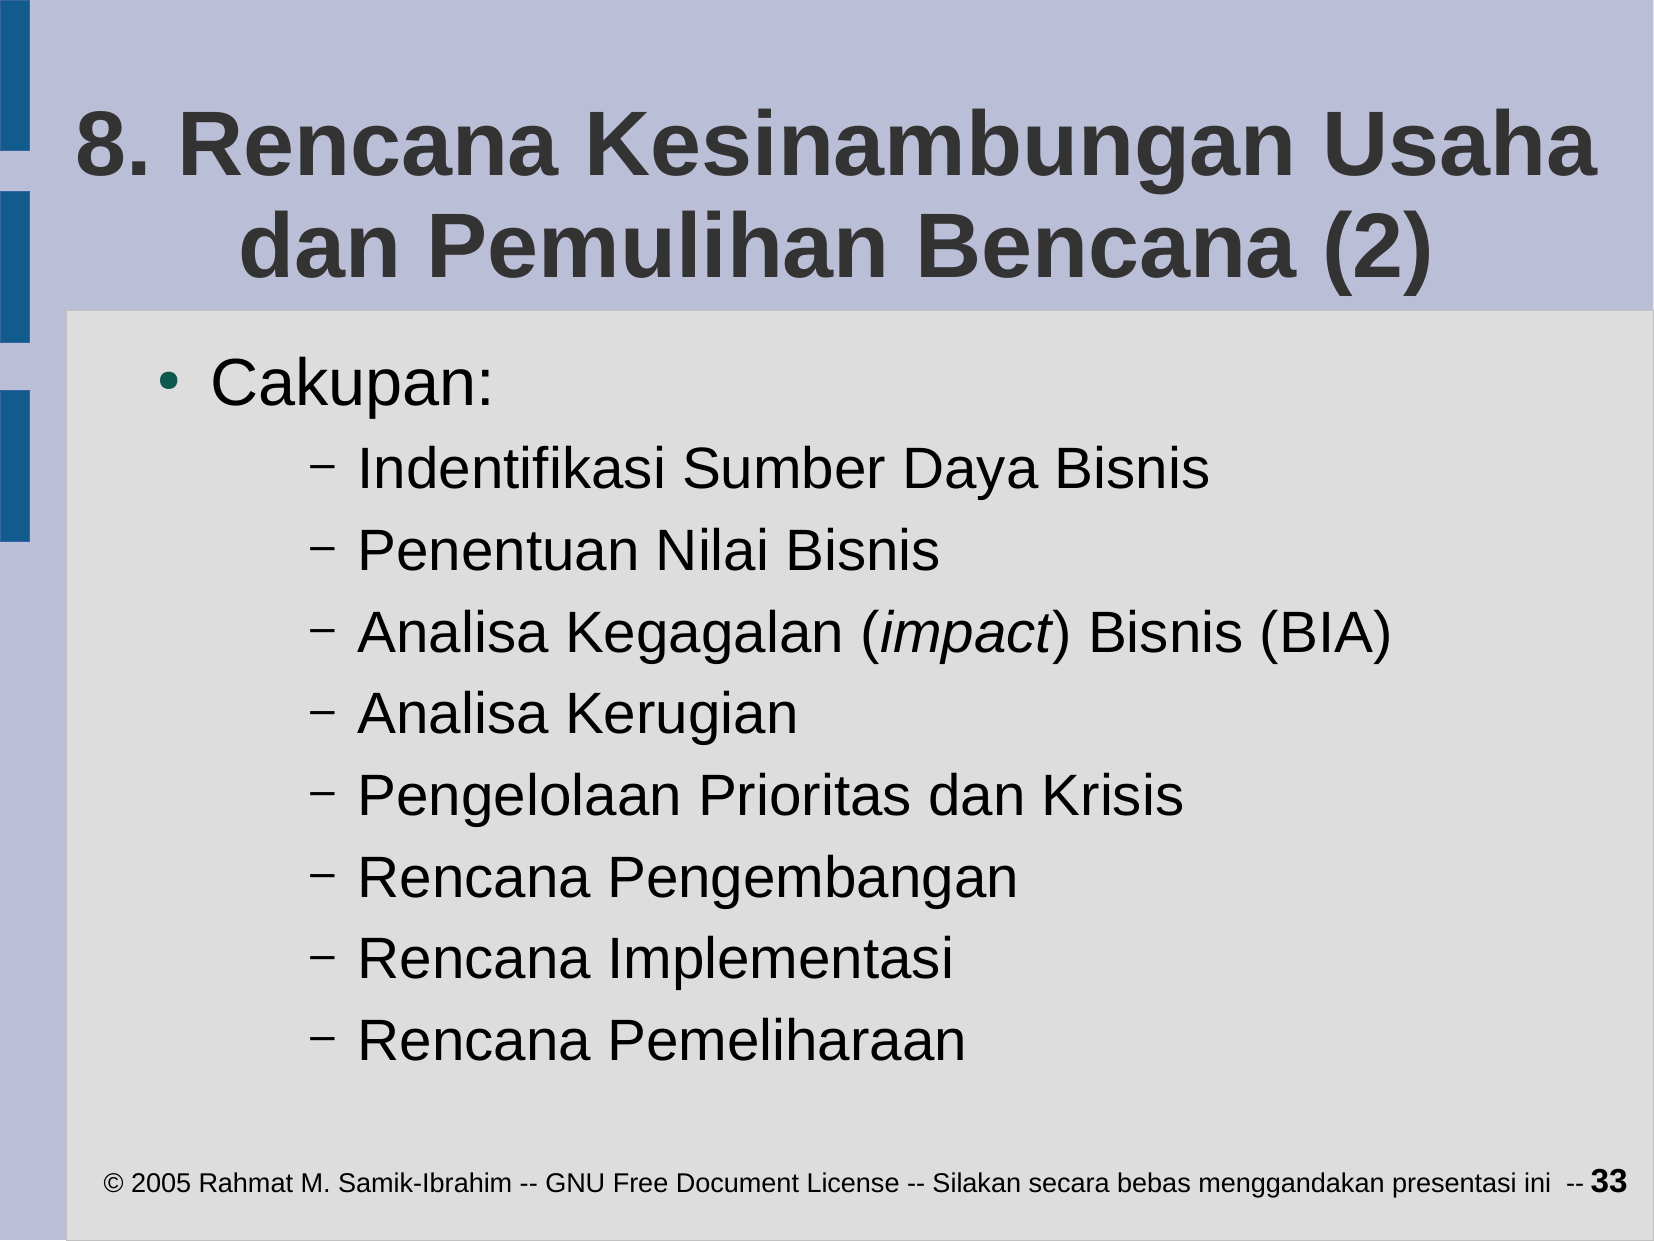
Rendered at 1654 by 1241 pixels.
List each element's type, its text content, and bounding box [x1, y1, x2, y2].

list Cakupan: Indentifikasi Sumber Daya Bisnis Penentuan Nilai Bisnis Analisa Kegagalan (impact) Bisnis (BIA) Analisa Kerugian Pengelolaan Prioritas dan Krisis Rencana Pengembangan Rencana Implementasi Rencana Pemeliharaan [121, 344, 1534, 1127]
title 8. Rencana Kesinambungan Usaha dan Pemulihan Bencana (2) [44, 91, 1631, 299]
